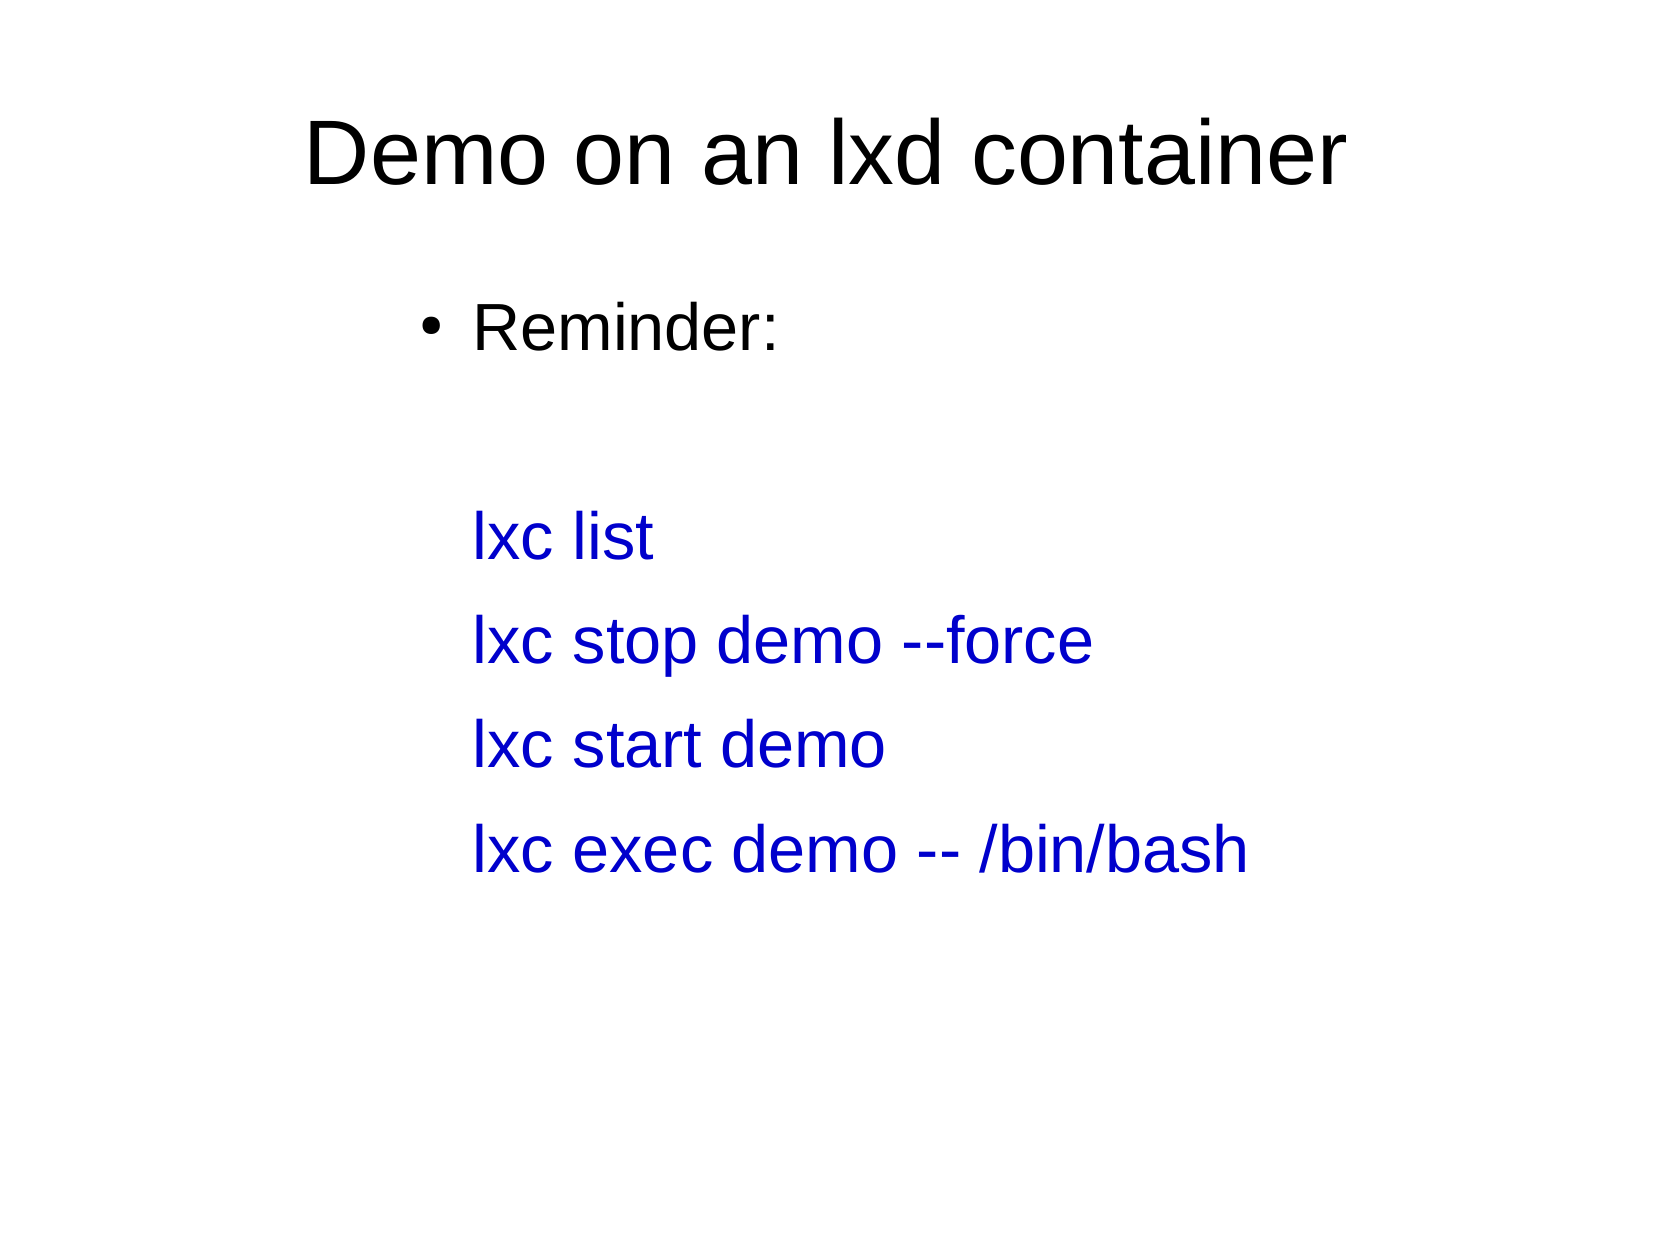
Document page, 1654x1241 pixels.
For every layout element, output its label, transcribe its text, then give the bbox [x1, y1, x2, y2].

title Demo on an lxd container [82, 49, 1571, 257]
list Reminder: lxc list lxc stop demo --force lxc start demo lxc exec demo -- /bin/bash [401, 290, 1571, 1010]
